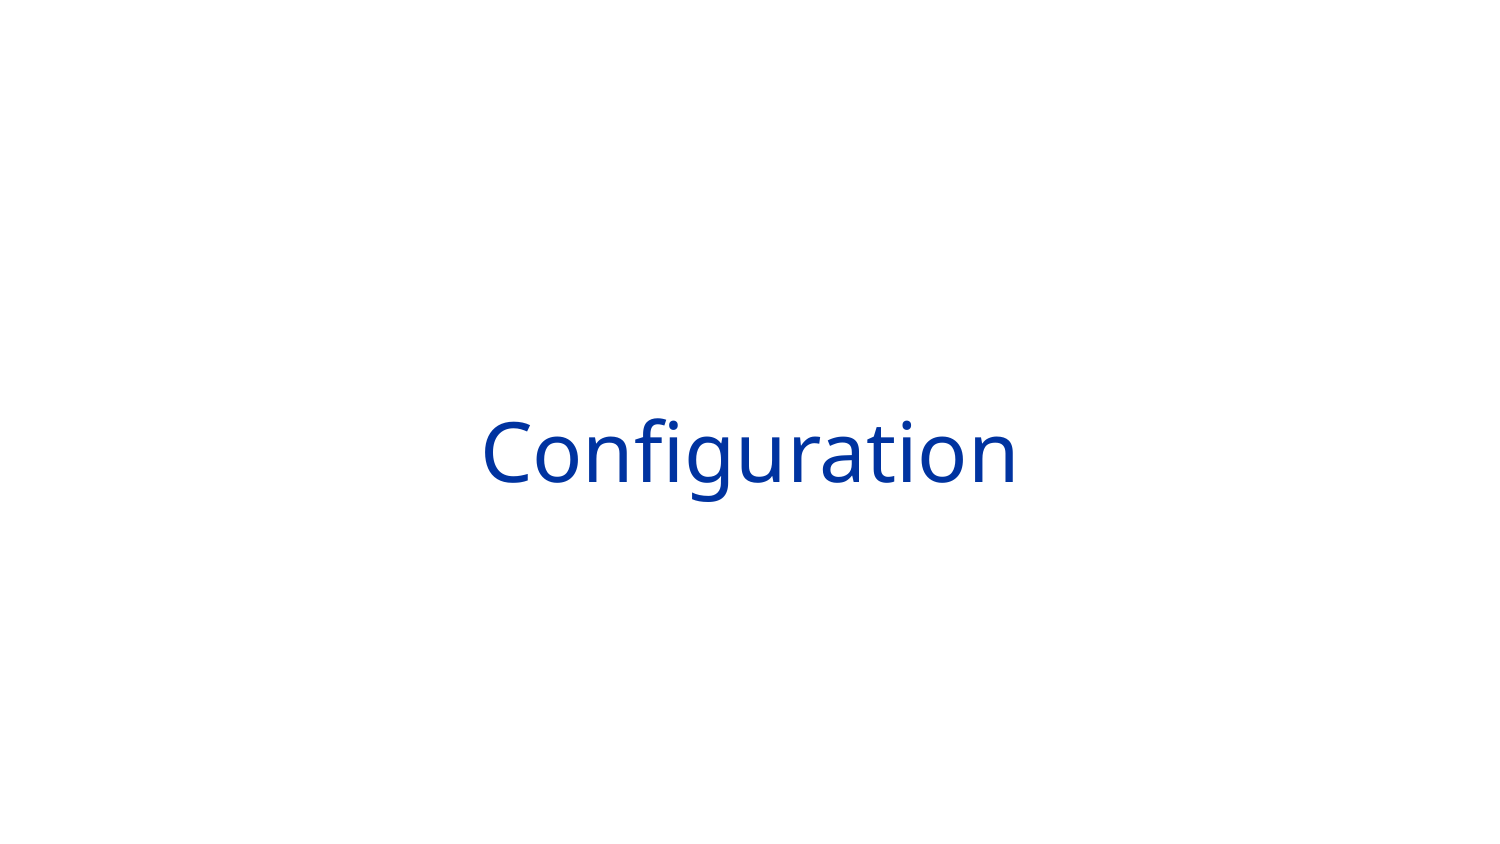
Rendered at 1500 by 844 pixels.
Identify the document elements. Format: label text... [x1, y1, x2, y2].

subtitle Configuration [75, 197, 1425, 687]
